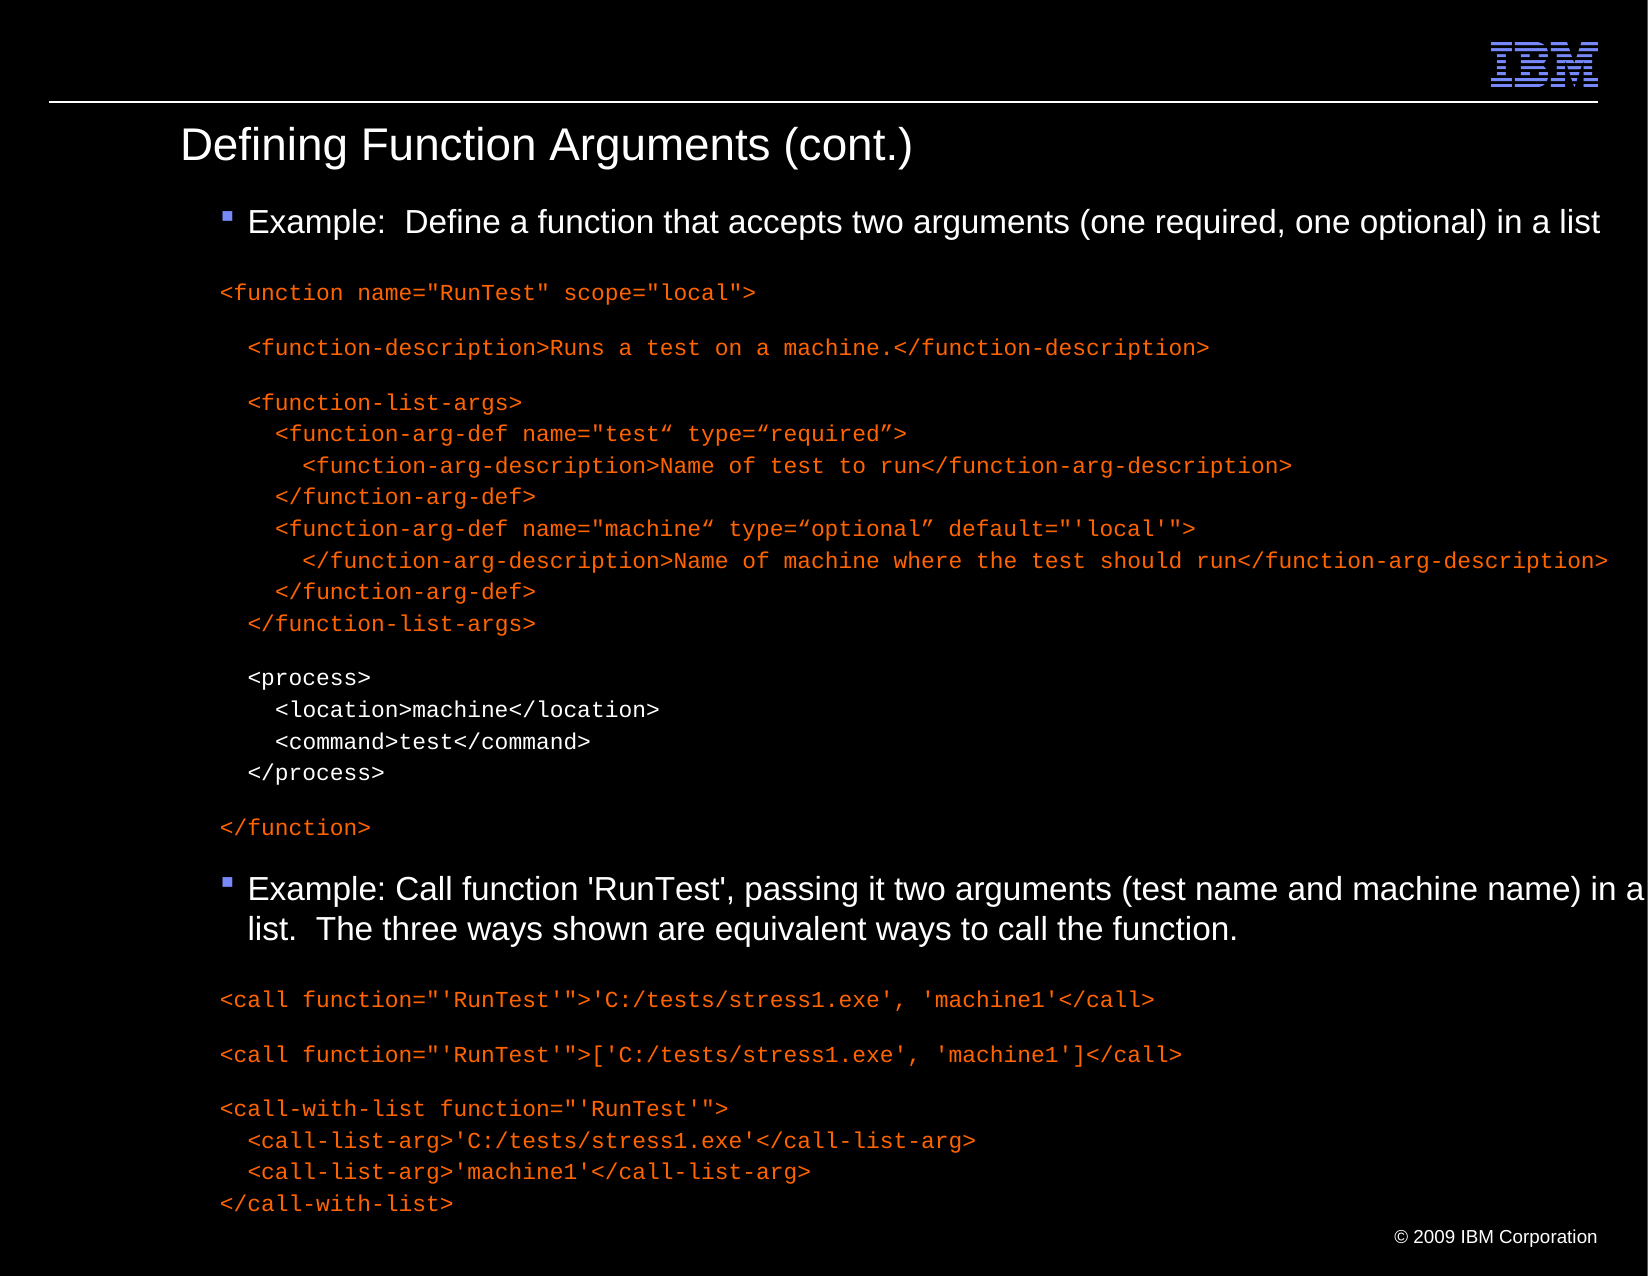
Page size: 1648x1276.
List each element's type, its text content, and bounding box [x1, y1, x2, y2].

title Defining Function Arguments (cont.) [163, 112, 1648, 206]
text_box Example: Define a function that accepts two arguments (one required, one optional) in a list <function name="RunTest" scope="local"> <function-description>Runs a test on a machine.</function-description> <function-list-args> <function-arg-def name="test“ type=“required”> <function-arg-description>Name of test to run</function-arg-description> </function-arg-def> <function-arg-def name="machine“ type=“optional” default="'local'"> </function-arg-description>Name of machine where the test should run</function-arg-description> </function-arg-def> </function-list-args> <process> <location>machine</location> <command>test</command> </process> </function> Example: Call function 'RunTest', passing it two arguments (test name and machine name) in a list. The three ways shown are equivalent ways to call the function. <call function="'RunTest'">'C:/tests/stress1.exe', 'machine1'</call> <call function="'RunTest'">['C:/tests/stress1.exe', 'machine1']</call> <call-with-list function="'RunTest'"> <call-list-arg>'C:/tests/stress1.exe'</call-list-arg> <call-list-arg>'machine1'</call-list-arg> </call-with-list> [219, 206, 1648, 1217]
picture [1491, 42, 1598, 87]
